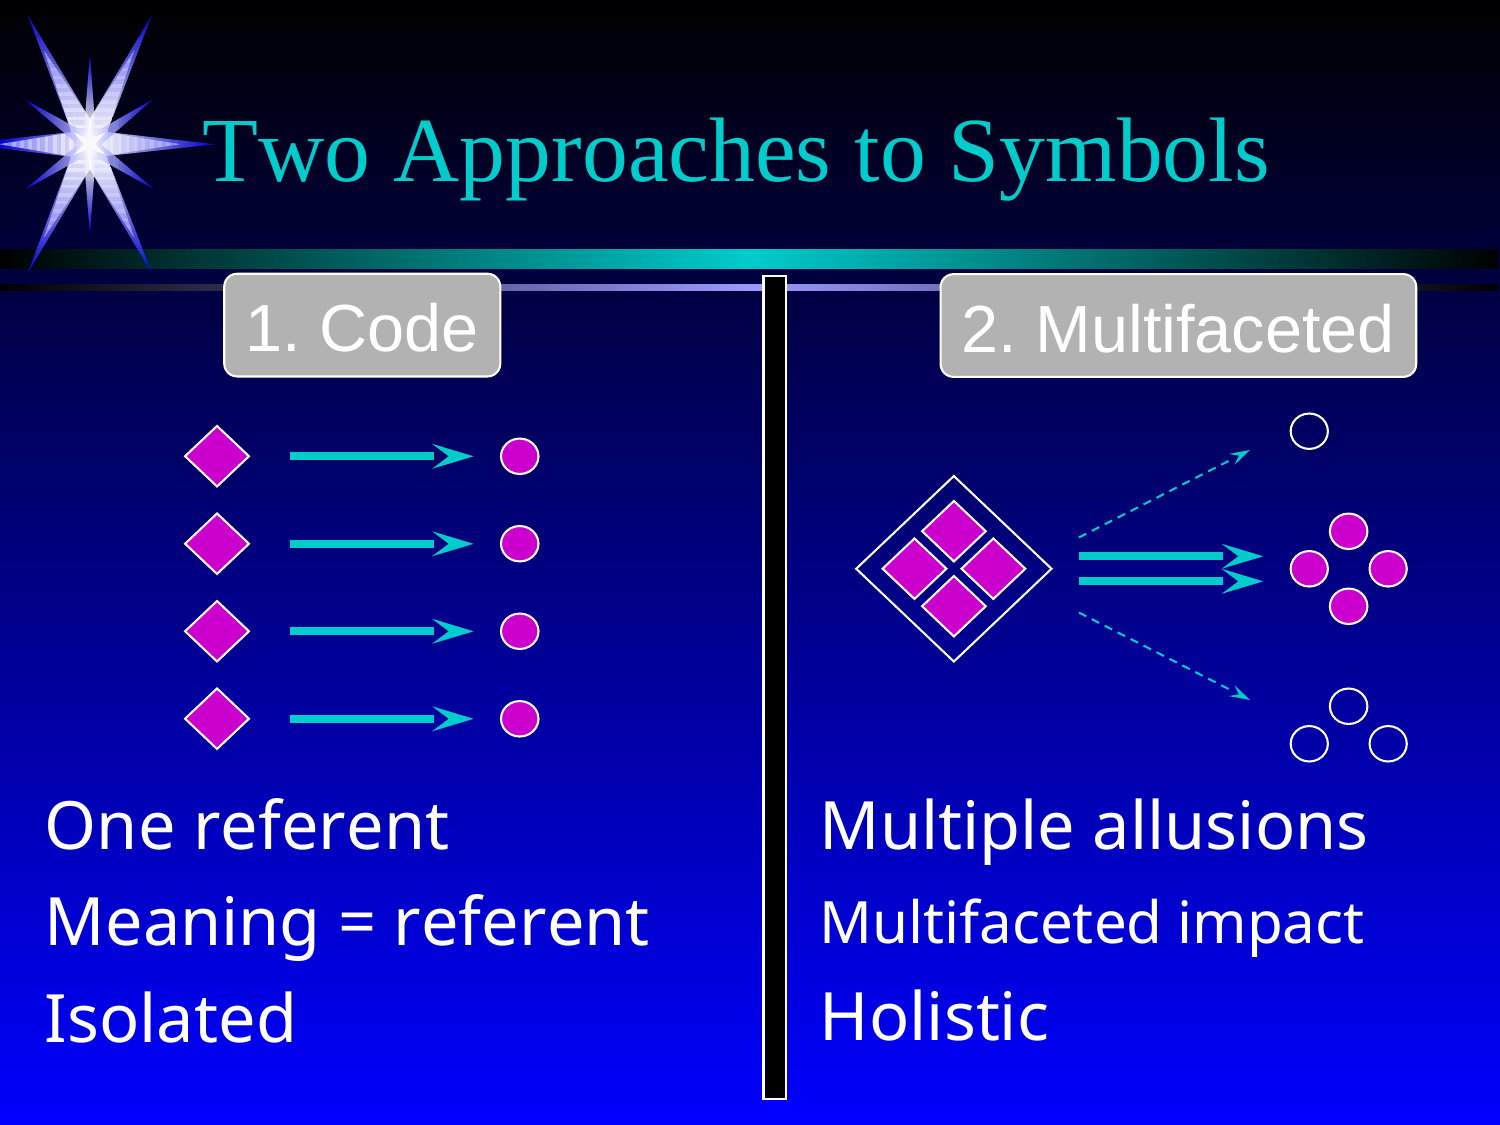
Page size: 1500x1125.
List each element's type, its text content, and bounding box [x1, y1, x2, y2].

text_box Multiple allusions Multifaceted impact Holistic [787, 774, 1500, 1062]
text_box [1329, 513, 1368, 550]
text_box [185, 425, 249, 487]
text_box [500, 526, 539, 562]
text_box [185, 513, 249, 574]
text_box [500, 438, 539, 475]
text_box [882, 538, 947, 599]
text_box [1329, 588, 1368, 625]
text_box One referent Meaning = referent Isolated [12, 774, 763, 1064]
text_box [1369, 551, 1407, 587]
text_box [763, 275, 787, 1099]
text_box [922, 500, 986, 562]
text_box [1290, 551, 1328, 587]
text_box 2. Multifaceted [940, 274, 1417, 377]
text_box [961, 538, 1026, 599]
text_box [185, 601, 249, 662]
text_box 1. Code [224, 273, 501, 377]
text_box [922, 575, 986, 637]
title Two Approaches to Symbols [187, 56, 1463, 244]
text_box [185, 688, 249, 749]
text_box [500, 613, 539, 650]
text_box [500, 701, 539, 737]
